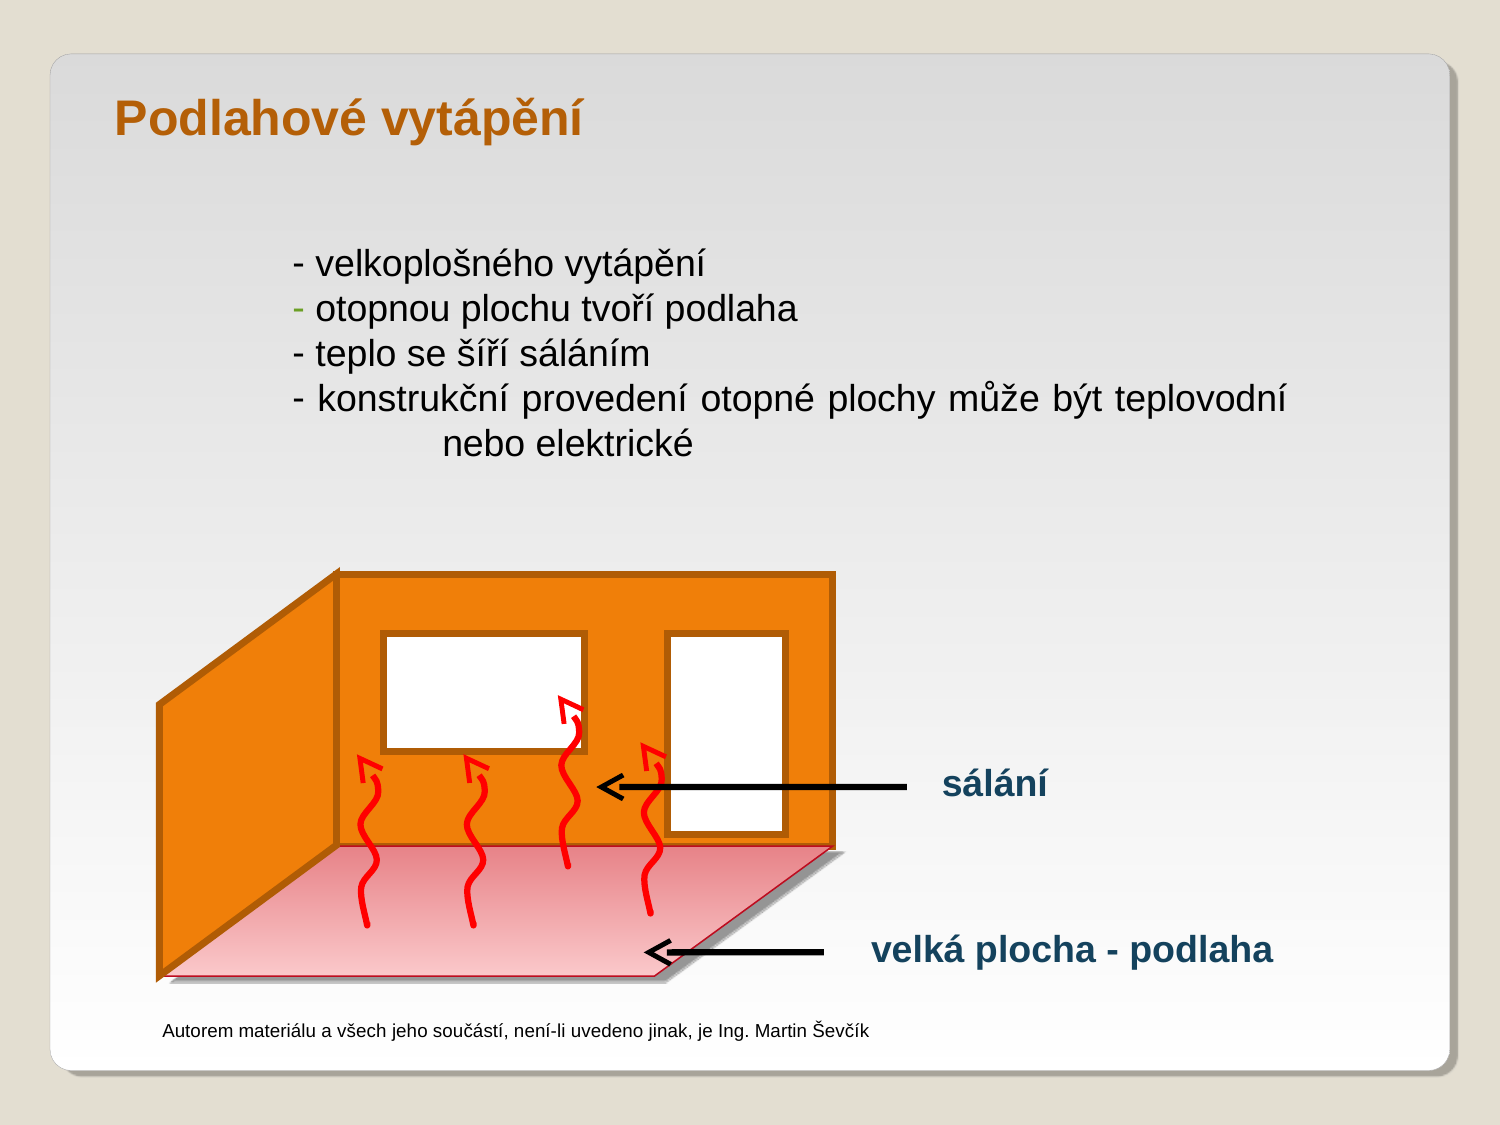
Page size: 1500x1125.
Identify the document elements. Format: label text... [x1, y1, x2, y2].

text_box velká plocha - podlaha [856, 916, 1400, 978]
text_box Podlahové vytápění [100, 78, 904, 154]
text_box sálání [927, 751, 1199, 812]
text_box velkoplošného vytápění otopnou plochu tvoří podlaha teplo se šíří sáláním konstrukční provedení otopné plochy může být teplovodní nebo elektrické [277, 231, 1341, 473]
text_box [159, 573, 833, 977]
text_box Autorem materiálu a všech jeho součástí, není-li uvedeno jinak, je Ing. Martin Ševčík [147, 1011, 1365, 1050]
